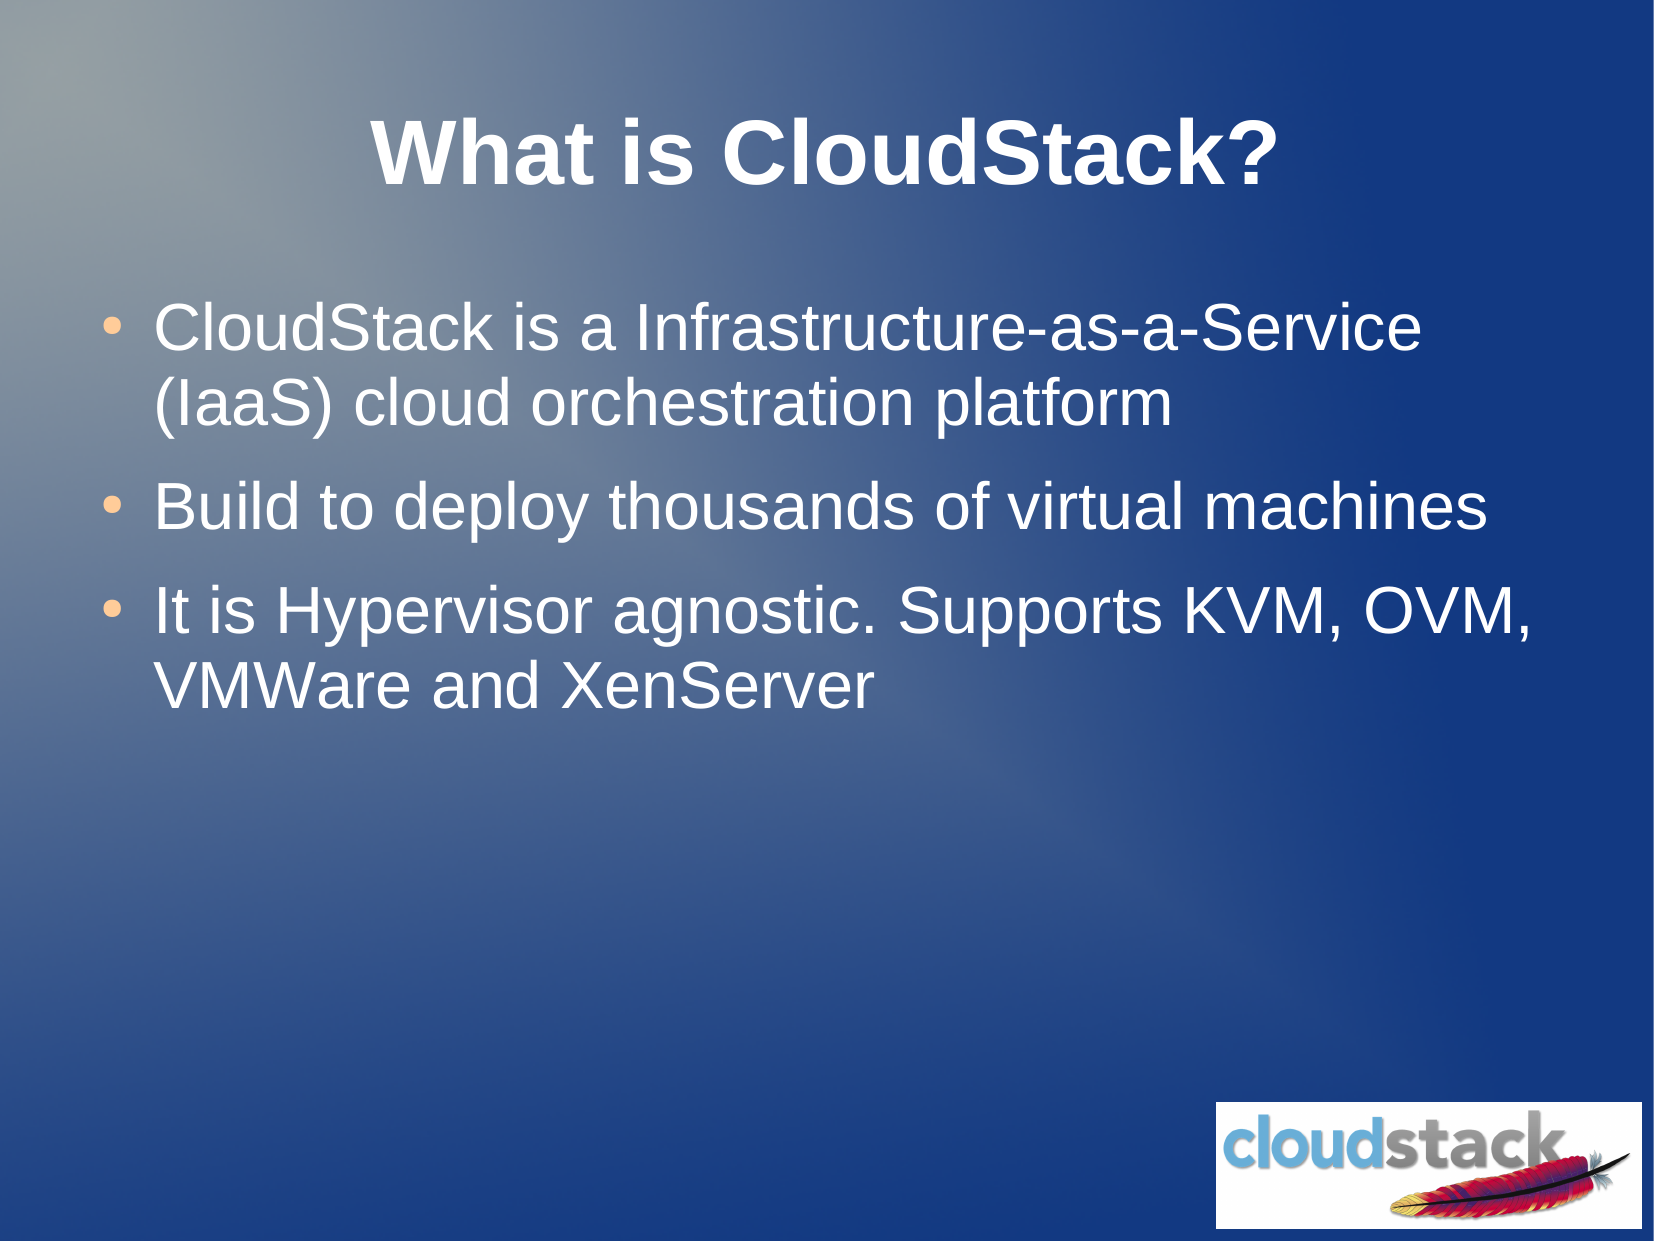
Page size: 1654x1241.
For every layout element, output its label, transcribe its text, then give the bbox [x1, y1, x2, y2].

list CloudStack is a Infrastructure-as-a-Service (IaaS) cloud orchestration platform Build to deploy thousands of virtual machines It is Hypervisor agnostic. Supports KVM, OVM, VMWare and XenServer [82, 290, 1571, 1010]
picture [0, 0, 1654, 1241]
title What is CloudStack? [82, 49, 1571, 257]
